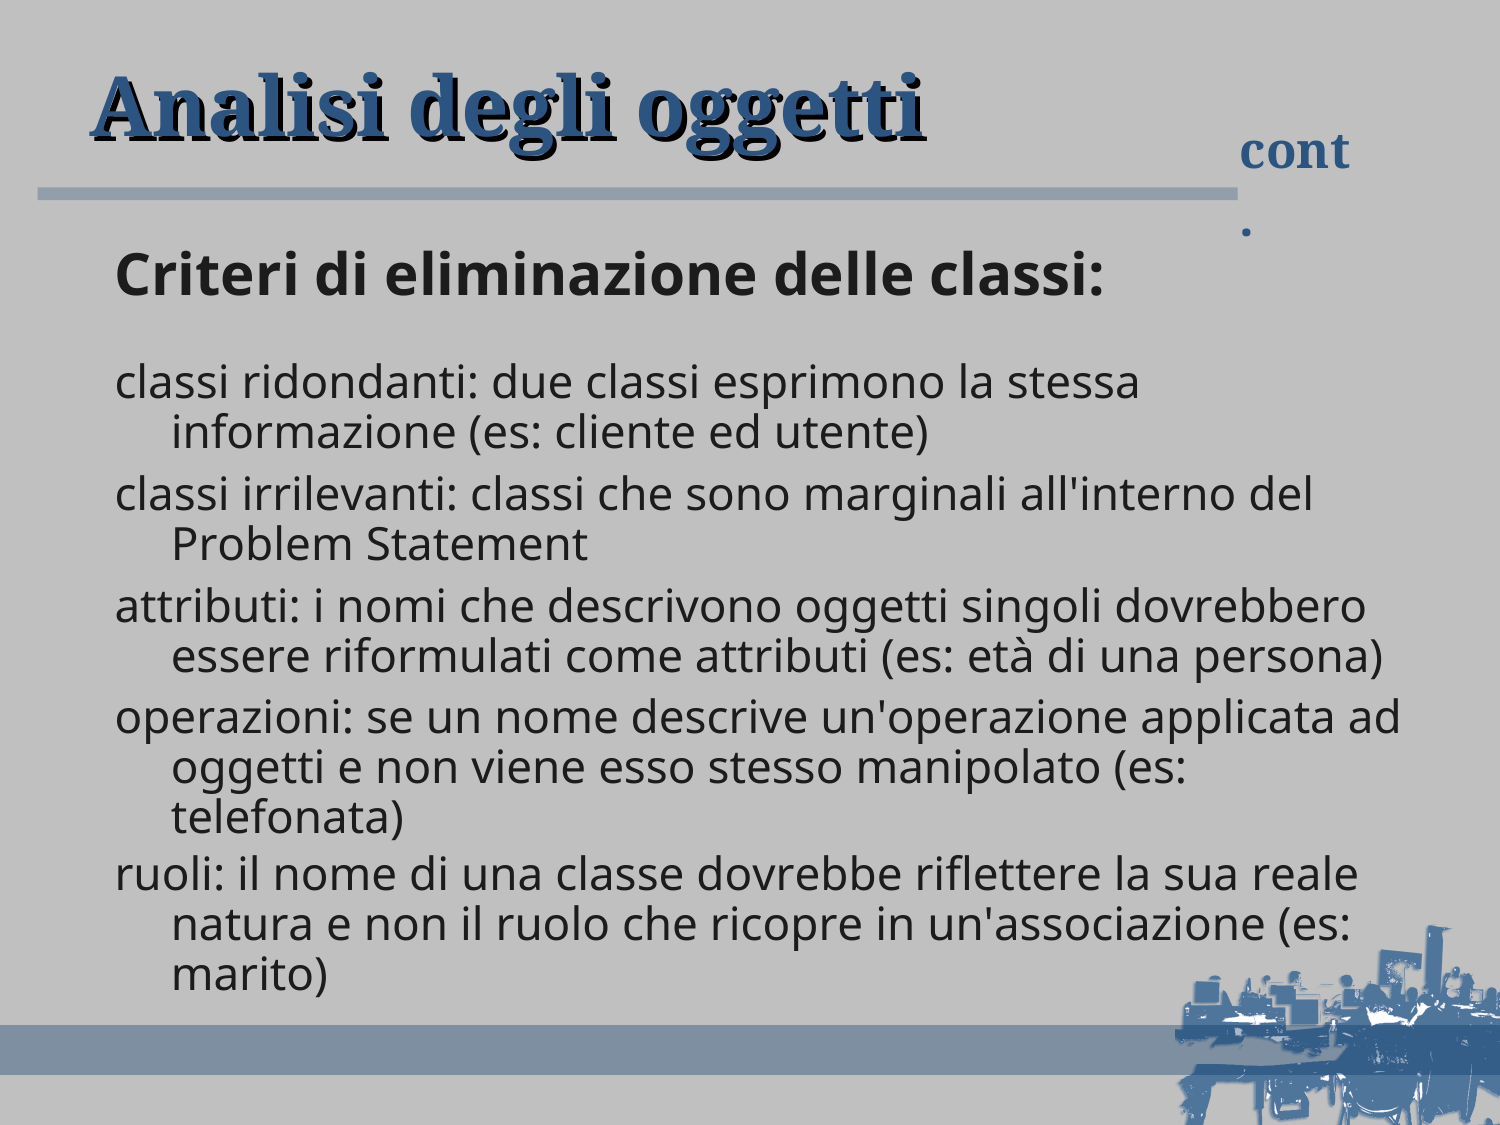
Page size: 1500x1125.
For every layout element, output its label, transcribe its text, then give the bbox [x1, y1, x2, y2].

title Analisi degli oggetti [75, 35, 1426, 174]
list Criteri di eliminazione delle classi: classi ridondanti: due classi esprimono la stessa informazione (es: cliente ed utente) classi irrilevanti: classi che sono marginali all'interno del Problem Statement attributi: i nomi che descrivono oggetti singoli dovrebbero essere riformulati come attributi (es: età di una persona) operazioni: se un nome descrive un'operazione applicata ad oggetti e non viene esso stesso manipolato (es: telefonata) ruoli: il nome di una classe dovrebbe riflettere la sua reale natura e non il ruolo che ricopre in un'associazione (es: marito) [99, 237, 1425, 1006]
text_box cont. [1224, 137, 1375, 230]
